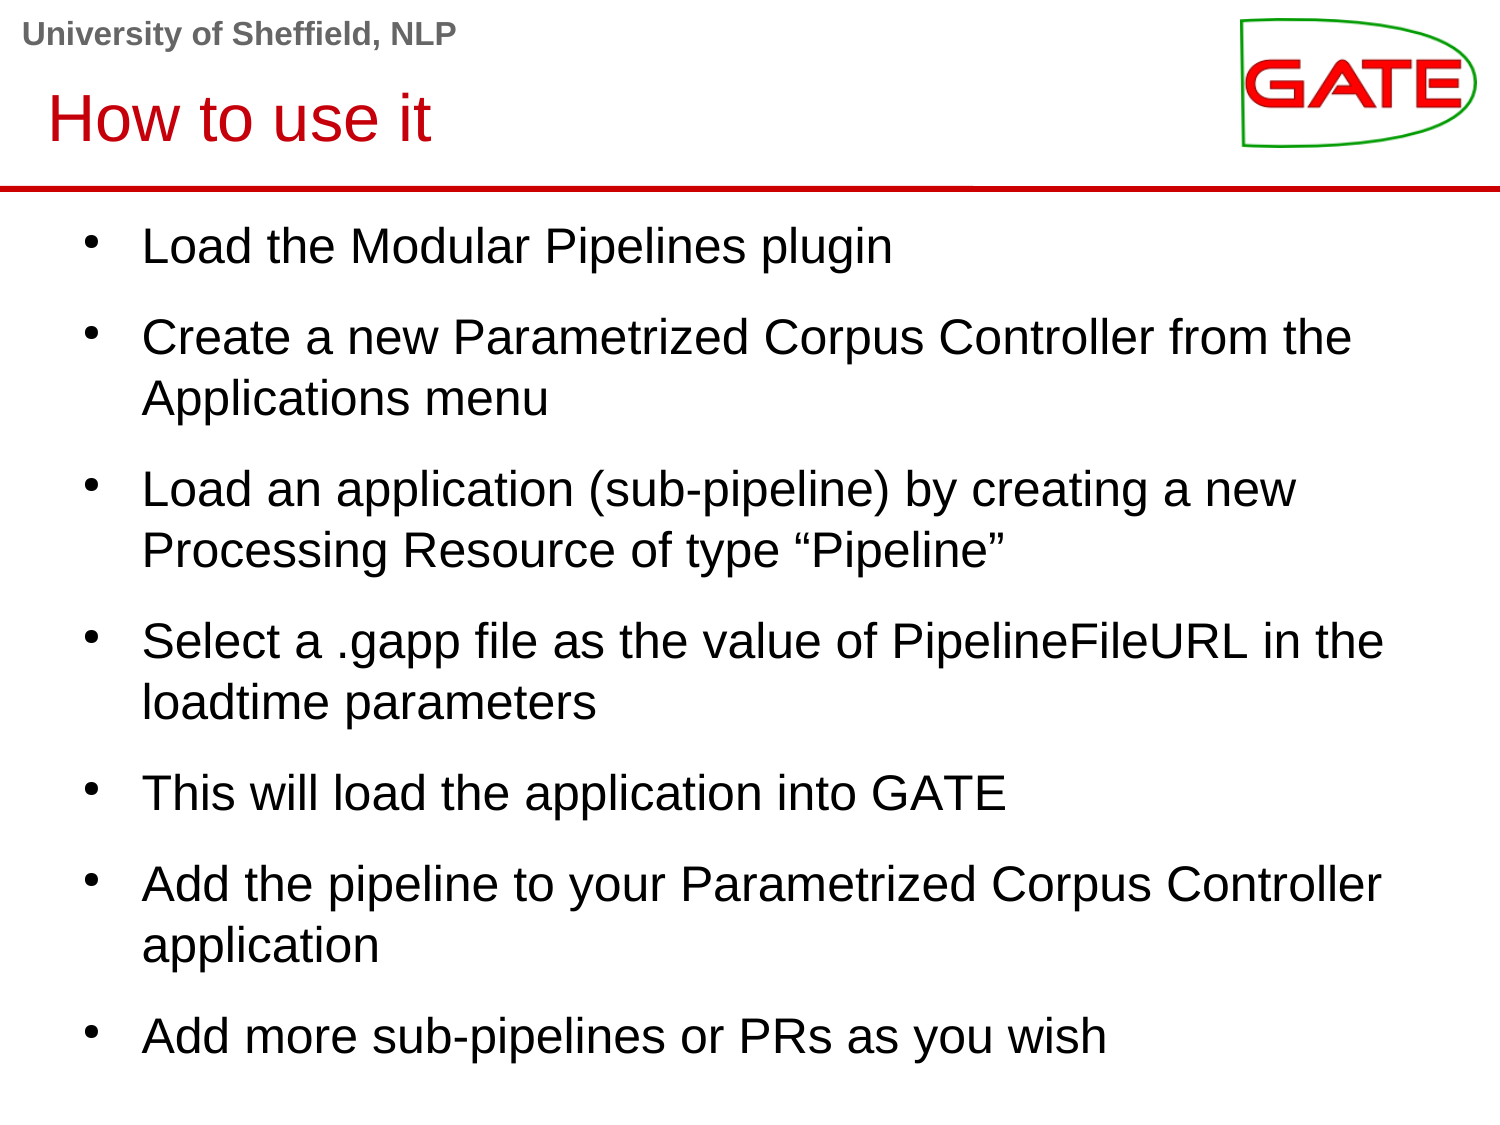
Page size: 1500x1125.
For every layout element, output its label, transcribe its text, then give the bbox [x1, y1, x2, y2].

title How to use it [47, 59, 1241, 180]
picture [1240, 18, 1477, 148]
list Load the Modular Pipelines plugin Create a new Parametrized Corpus Controller from the Applications menu Load an application (sub-pipeline) by creating a new Processing Resource of type “Pipeline” Select a .gapp file as the value of PipelineFileURL in the loadtime parameters This will load the application into GATE Add the pipeline to your Parametrized Corpus Controller application Add more sub-pipelines or PRs as you wish [82, 212, 1465, 1063]
